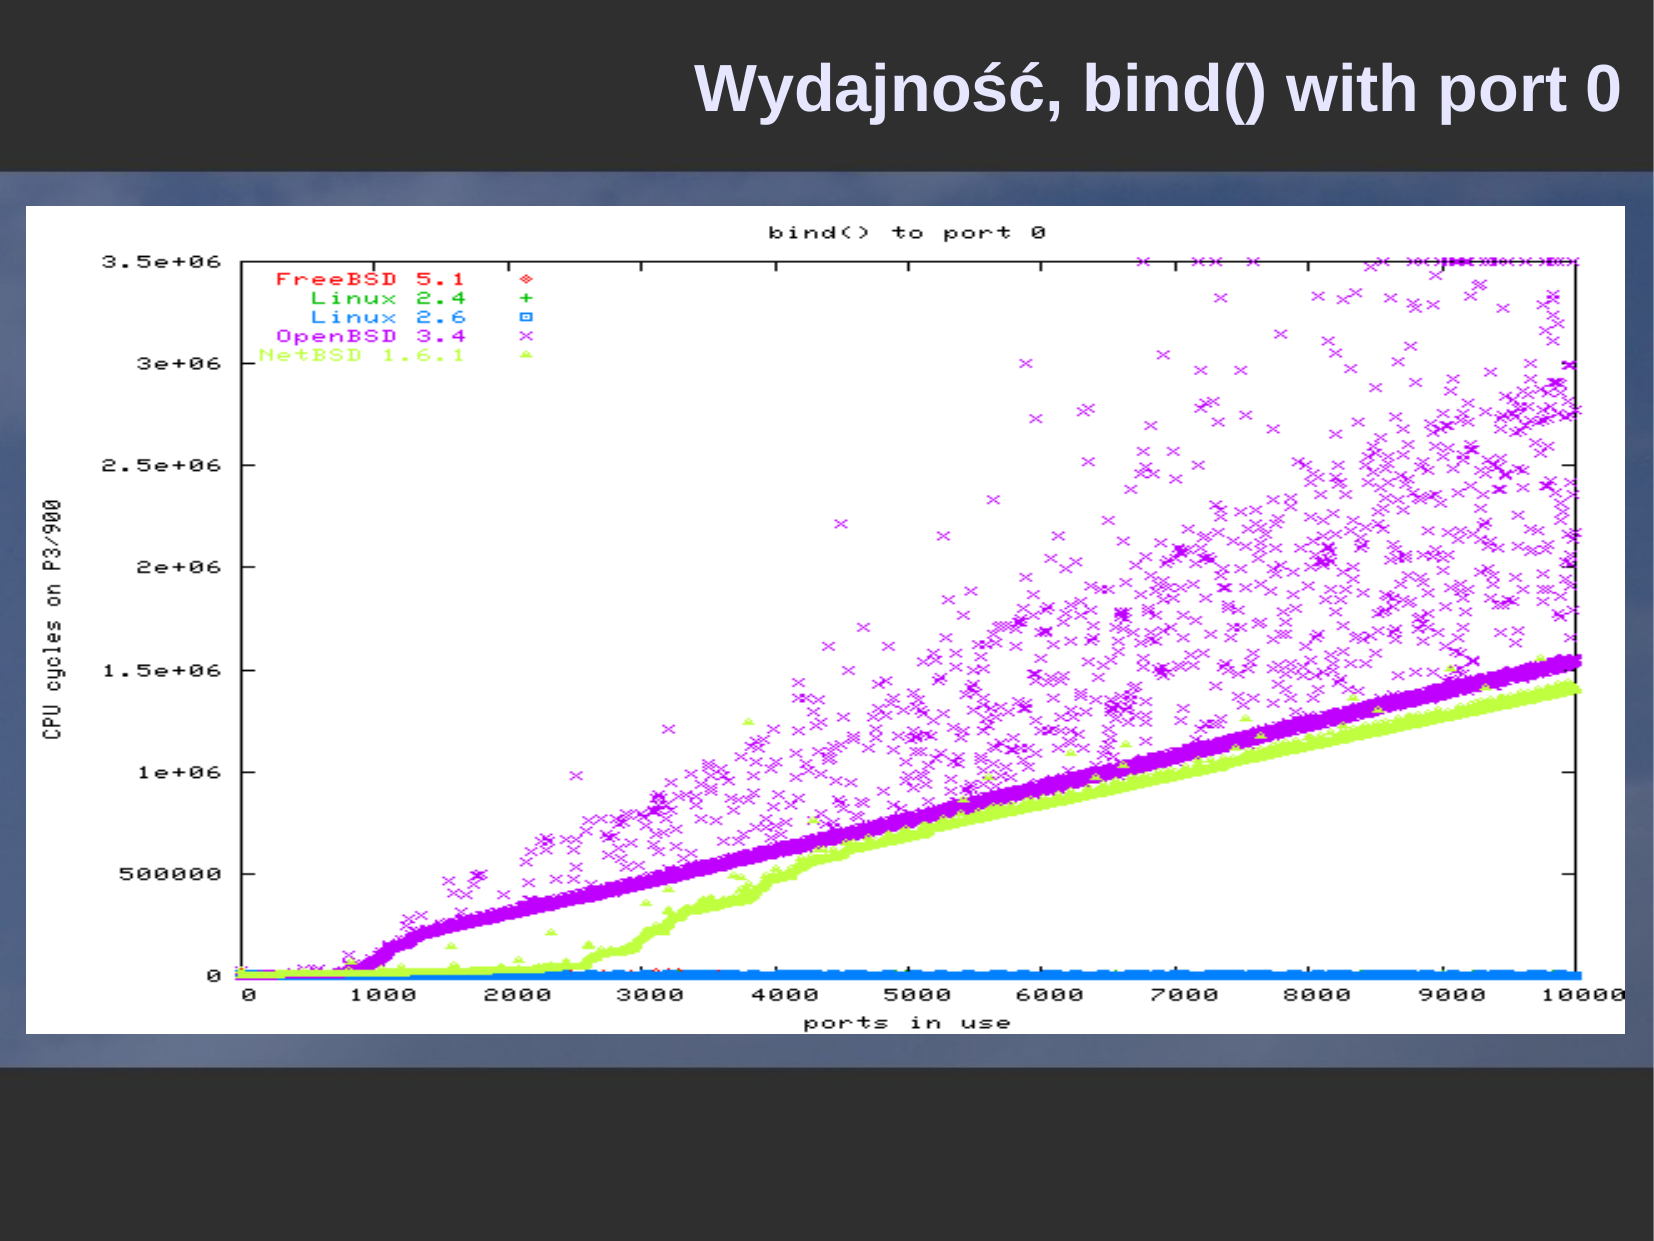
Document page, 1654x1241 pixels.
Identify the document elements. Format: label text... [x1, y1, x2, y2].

title Wydajność, bind() with port 0 [29, 29, 1625, 148]
picture [0, 0, 1654, 1241]
